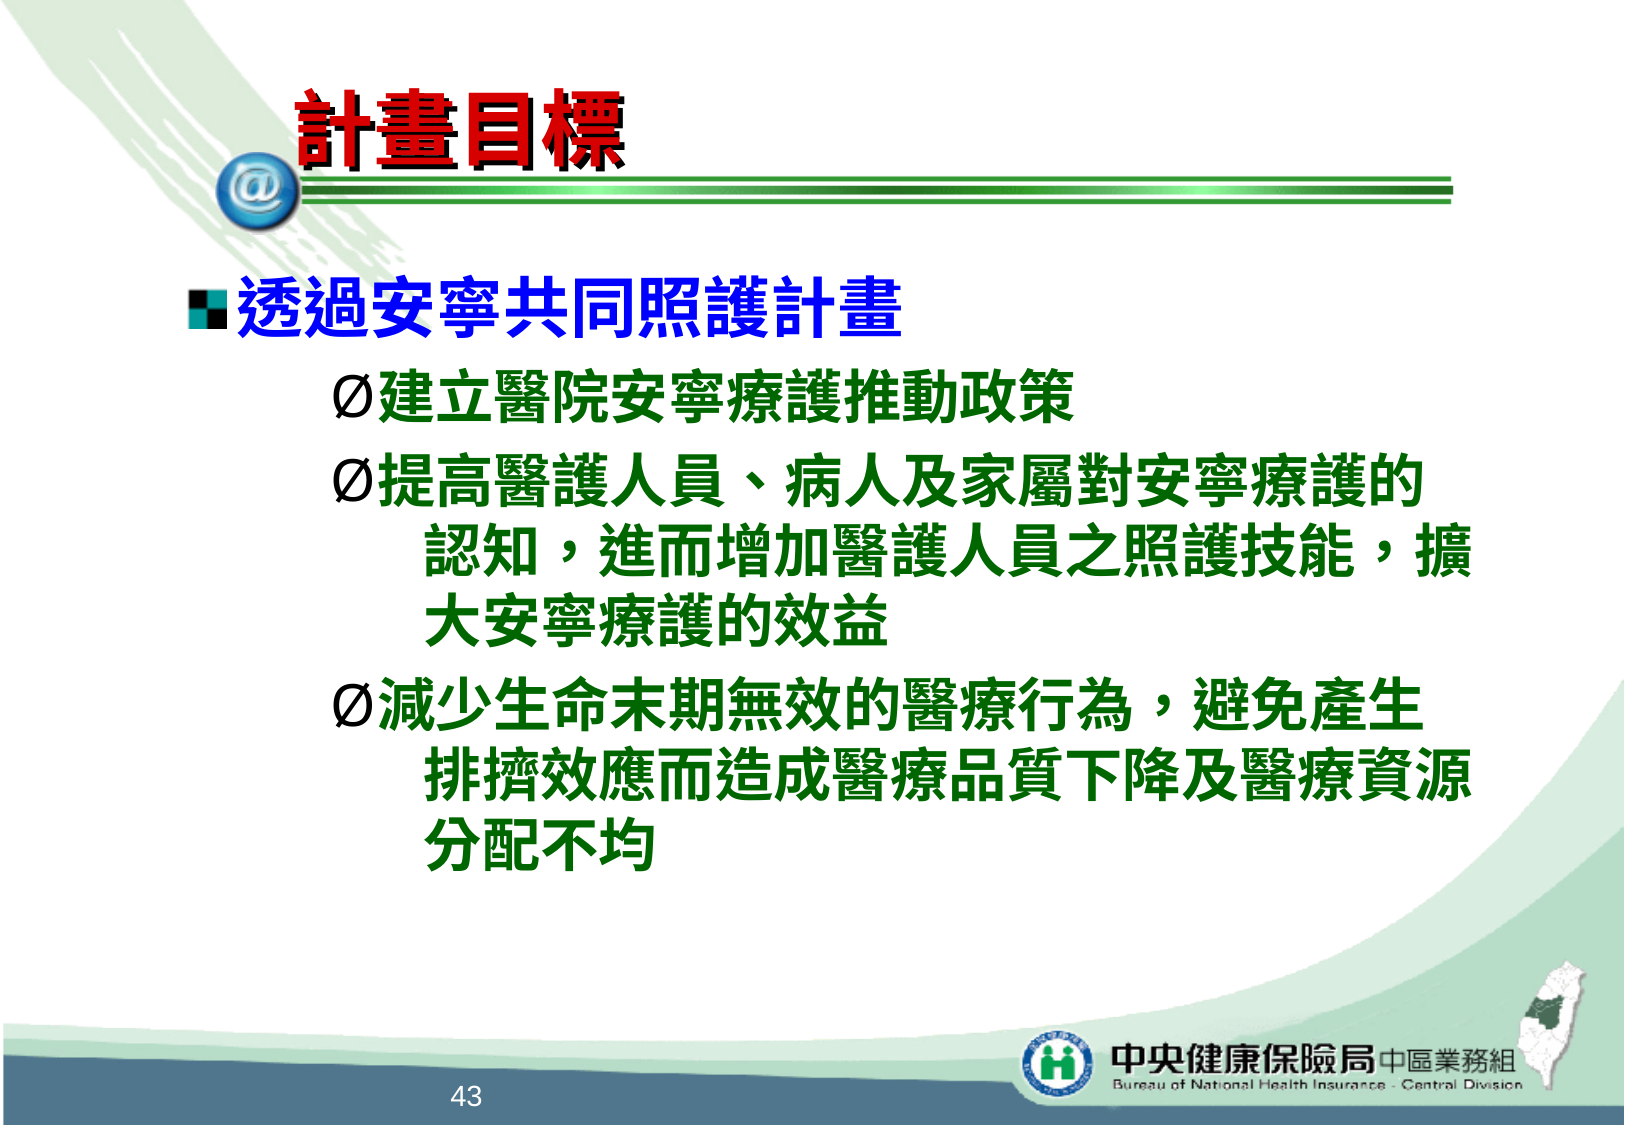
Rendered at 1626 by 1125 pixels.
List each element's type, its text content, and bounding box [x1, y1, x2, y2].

text_box [435, 1065, 815, 1125]
list 透過安寧共同照護計畫 建立醫院安寧療護推動政策 提高醫護人員、病人及家屬對安寧療護的認知，進而增加醫護人員之照護技能，擴大安寧療護的效益 減少生命末期無效的醫療行為，避免產生排擠效應而造成醫療品質下降及醫療資源分配不均 [165, 257, 1499, 997]
title 計畫目標 [275, 32, 1625, 221]
